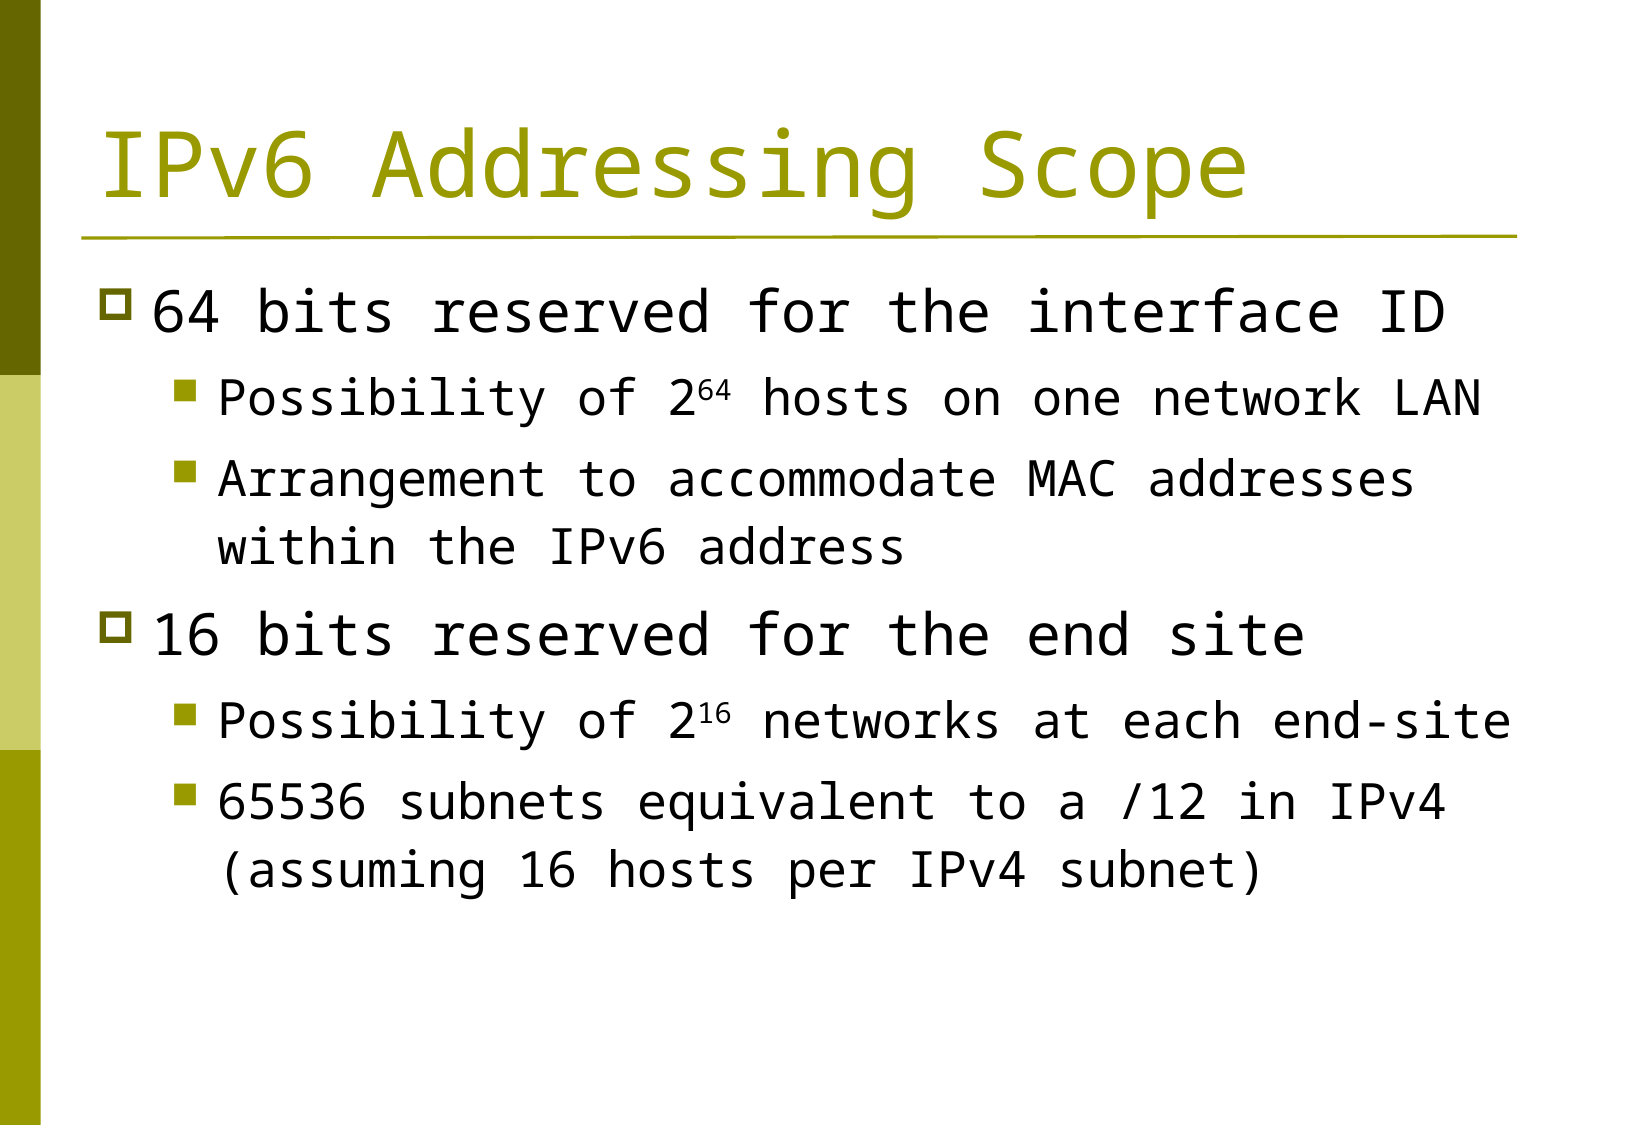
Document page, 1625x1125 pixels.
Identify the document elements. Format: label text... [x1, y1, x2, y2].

title IPv6 Addressing Scope [81, 45, 1544, 233]
list 64 bits reserved for the interface ID Possibility of 264 hosts on one network LAN Arrangement to accommodate MAC addresses within the IPv6 address 16 bits reserved for the end site Possibility of 216 networks at each end-site 65536 subnets equivalent to a /12 in IPv4 (assuming 16 hosts per IPv4 subnet)‏ [81, 262, 1544, 1006]
